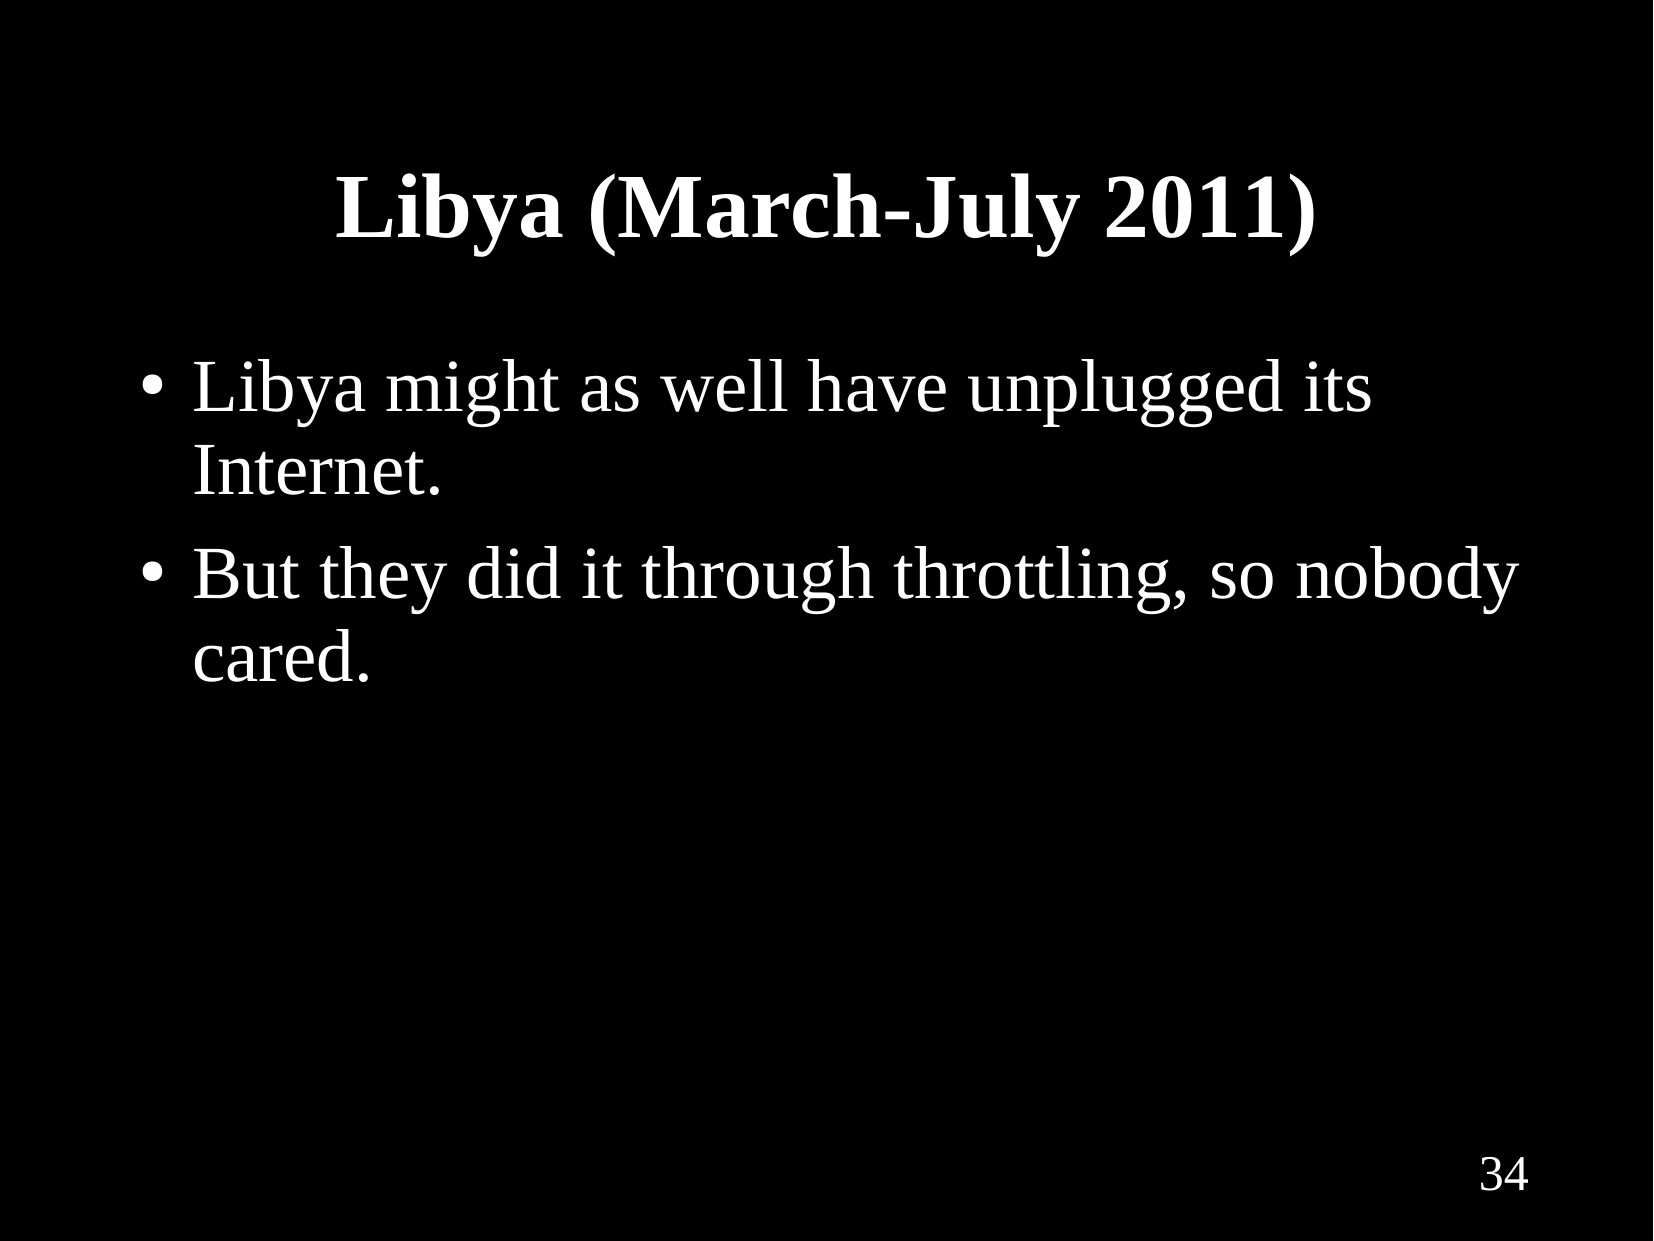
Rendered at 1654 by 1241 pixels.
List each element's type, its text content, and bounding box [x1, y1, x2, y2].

list Libya might as well have unplugged its Internet. But they did it through throttling, so nobody cared. [121, 344, 1534, 1127]
title Libya (March-July 2011) [121, 102, 1534, 311]
